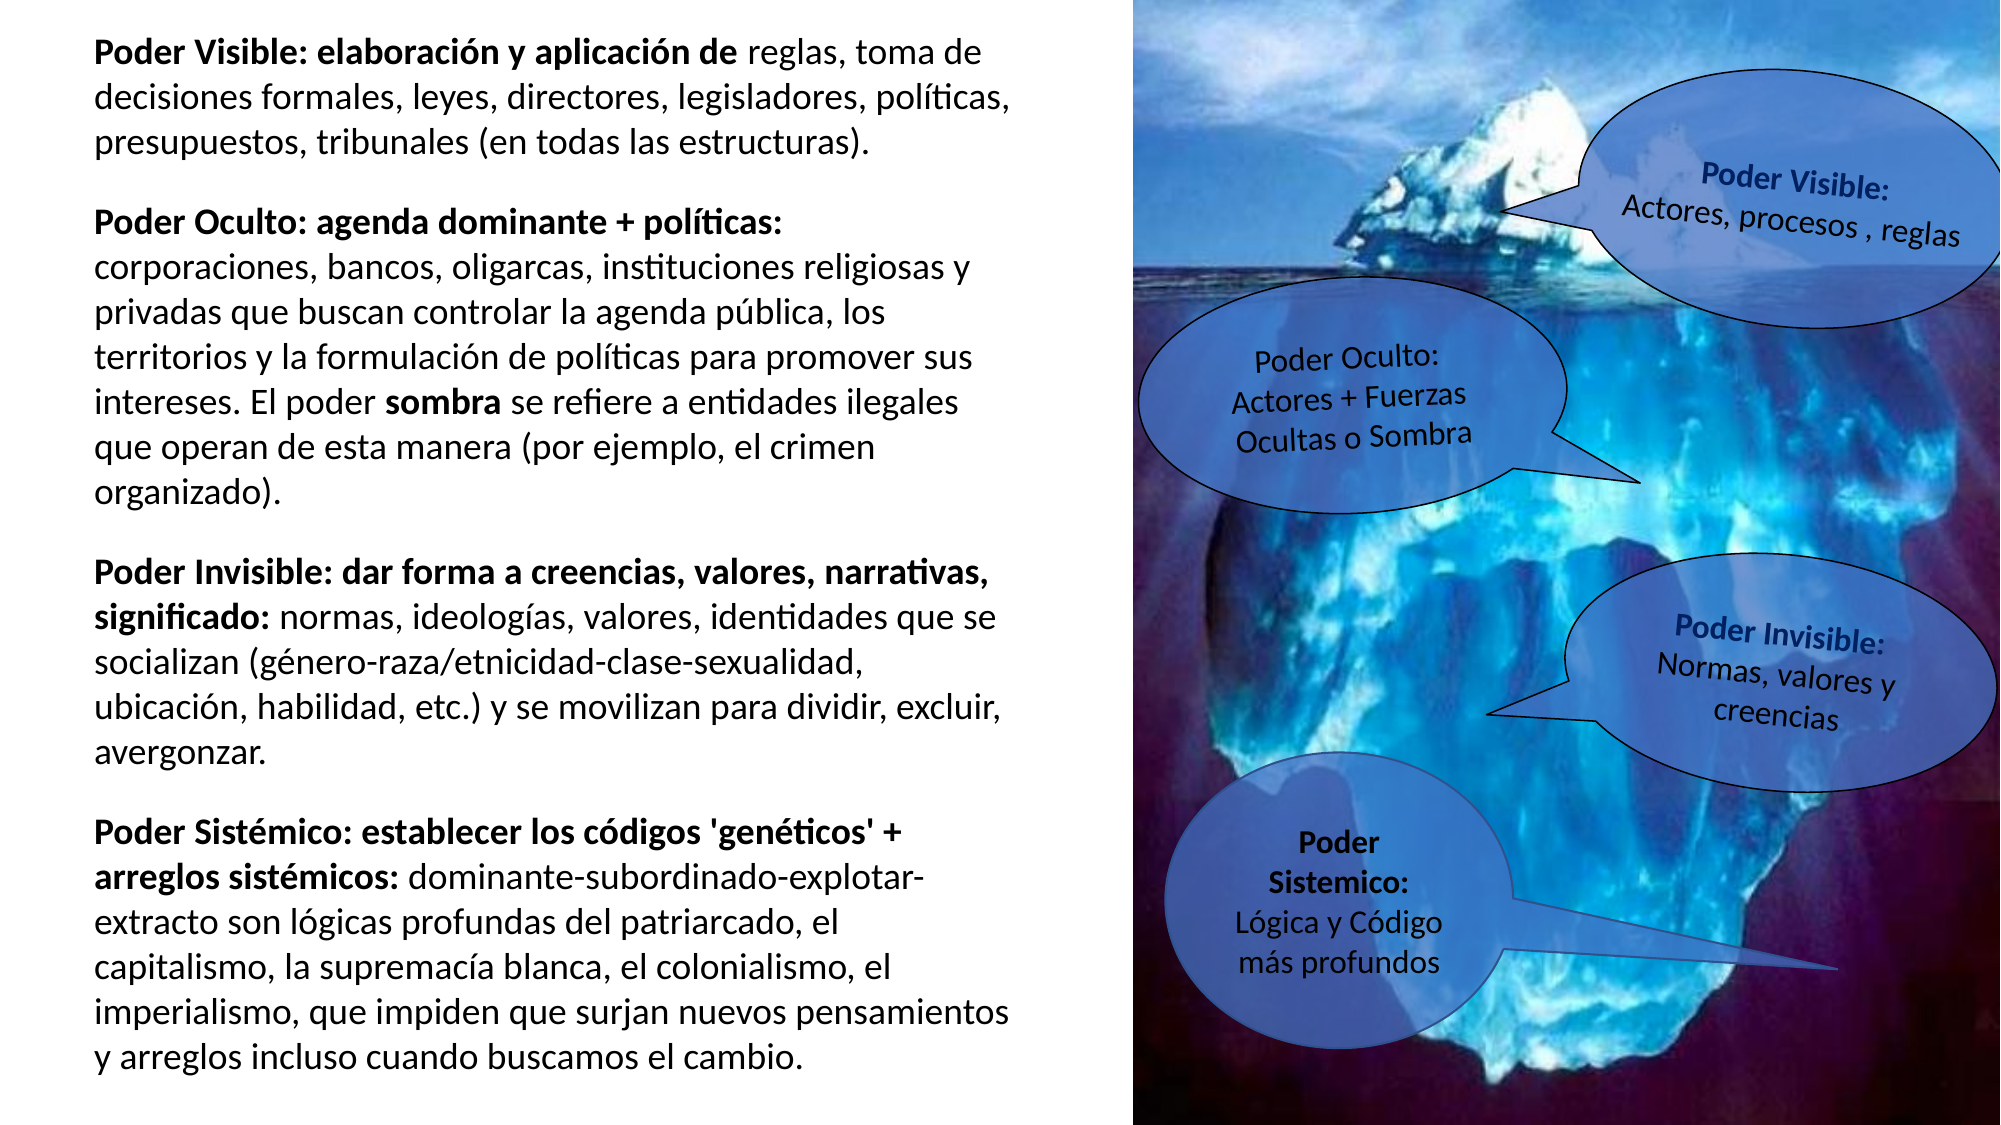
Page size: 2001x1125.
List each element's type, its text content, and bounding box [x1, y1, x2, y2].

text_box Poder Invisible: Normas, valores y creencias [1486, 553, 1998, 793]
text_box Poder Sistemico: Lógica y Código más profundos [1165, 752, 1838, 1049]
picture [1133, 0, 2000, 1125]
text_box Poder Visible: elaboración y aplicación de reglas, toma de decisiones formales, leyes, directores, legisladores, políticas, presupuestos, tribunales (en todas las estructuras). Poder Oculto: agenda dominante + políticas: corporaciones, bancos, oligarcas, instituciones religiosas y privadas que buscan controlar la agenda pública, los territorios y la formulación de políticas para promover sus intereses. El poder sombra se refiere a entidades ilegales que operan de esta manera (por ejemplo, el crimen organizado). Poder Invisible: dar forma a creencias, valores, narrativas, significado: normas, ideologías, valores, identidades que se socializan (género-raza/etnicidad-clase-sexualidad, ubicación, habilidad, etc.) y se movilizan para dividir, excluir, avergonzar. Poder Sistémico: establecer los códigos 'genéticos' + arreglos sistémicos: dominante-subordinado-explotar-extracto son lógicas profundas del patriarcado, el capitalismo, la supremacía blanca, el colonialismo, el imperialismo, que impiden que surjan nuevos pensamientos y arreglos incluso cuando buscamos el cambio. [79, 19, 1031, 1095]
text_box Poder Visible: Actores, procesos , reglas [1500, 69, 2000, 329]
text_box Poder Oculto: Actores + Fuerzas Ocultas o Sombra [1138, 276, 1641, 514]
